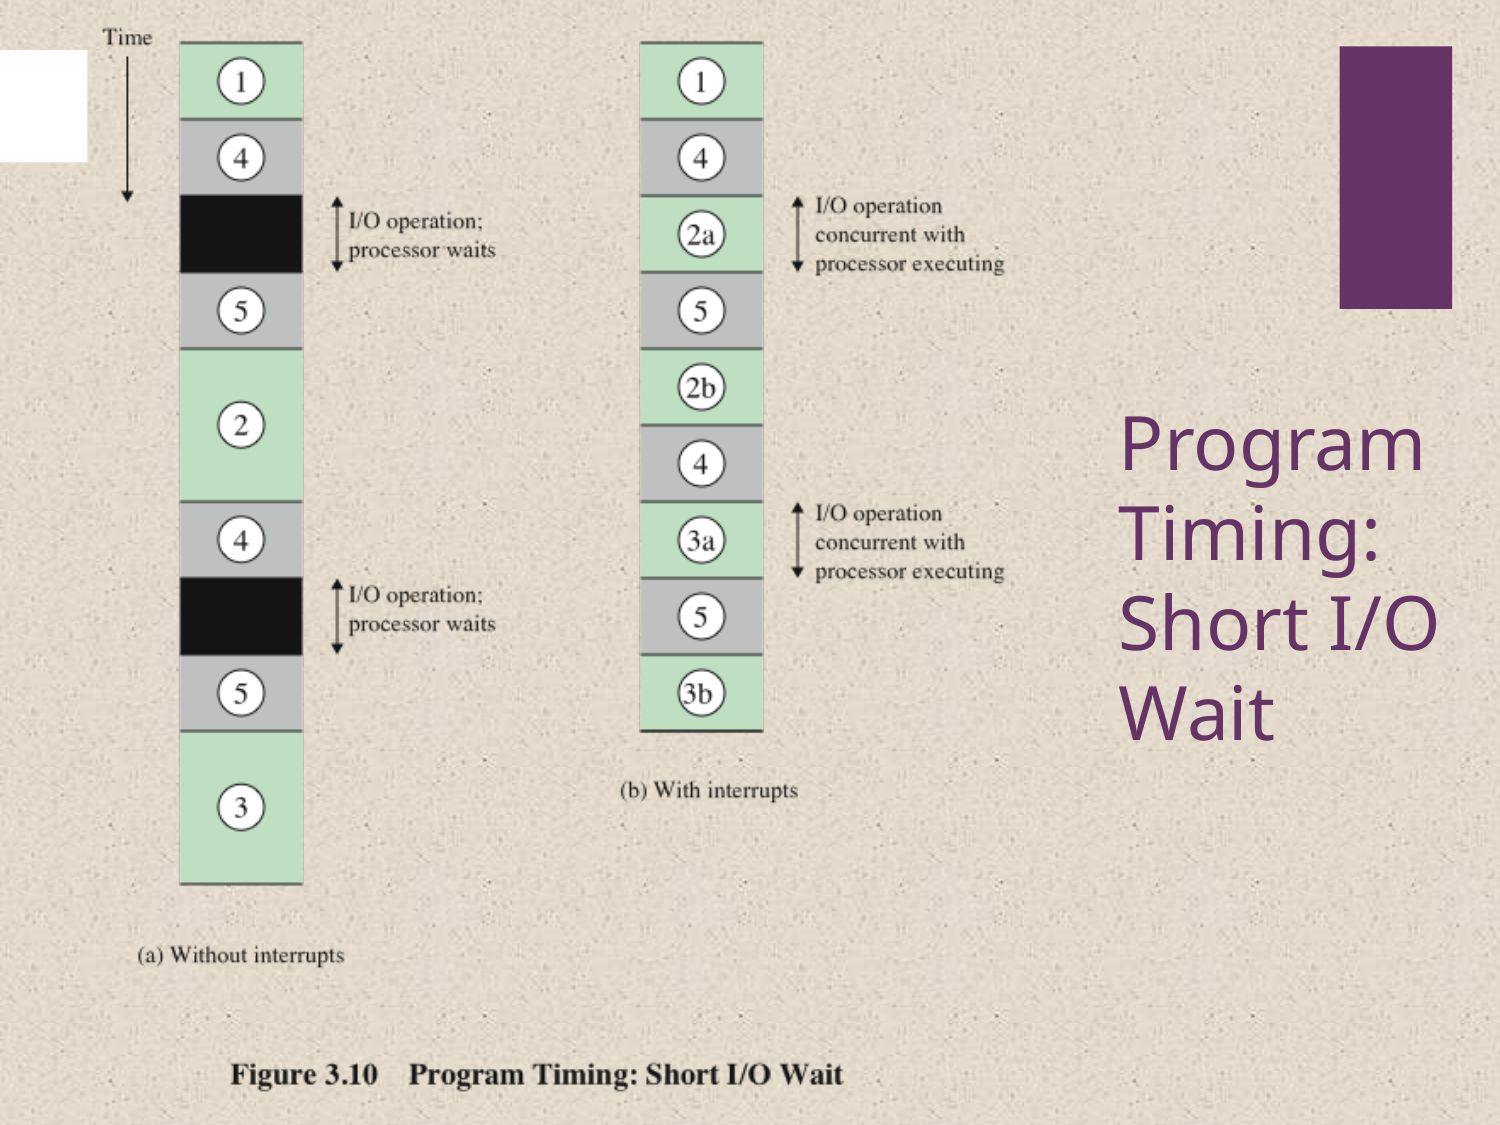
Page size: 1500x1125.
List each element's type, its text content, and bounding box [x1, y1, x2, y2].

text_box [0, 50, 88, 163]
picture [0, 0, 1500, 1125]
title Program Timing: Short I/O Wait [1103, 387, 1500, 763]
